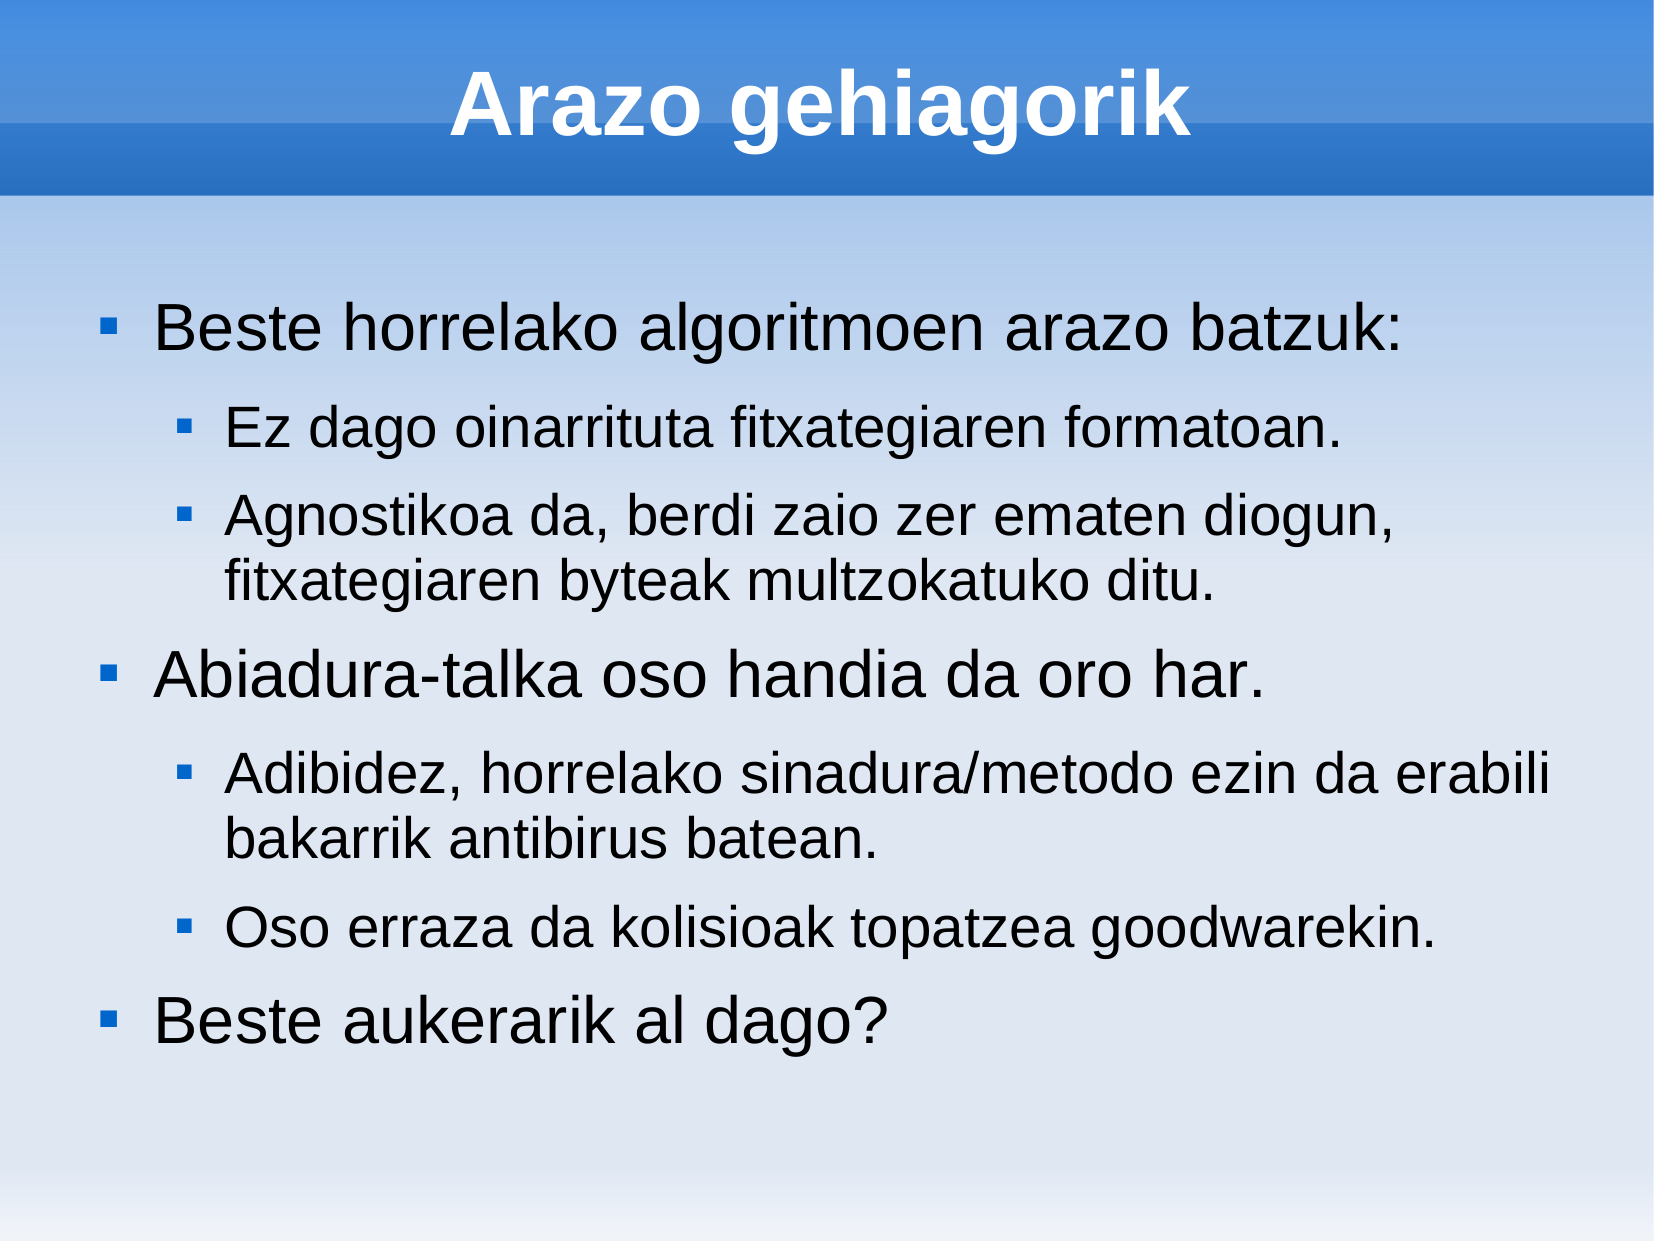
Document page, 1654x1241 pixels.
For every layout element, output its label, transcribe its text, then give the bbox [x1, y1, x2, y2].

title Arazo gehiagorik [76, 0, 1565, 208]
list Beste horrelako algoritmoen arazo batzuk: Ez dago oinarrituta fitxategiaren formatoan. Agnostikoa da, berdi zaio zer ematen diogun, fitxategiaren byteak multzokatuko ditu. Abiadura-talka oso handia da oro har. Adibidez, horrelako sinadura/metodo ezin da erabili bakarrik antibirus batean. Oso erraza da kolisioak topatzea goodwarekin. Beste aukerarik al dago? [82, 290, 1571, 1109]
picture [0, 0, 1654, 1241]
